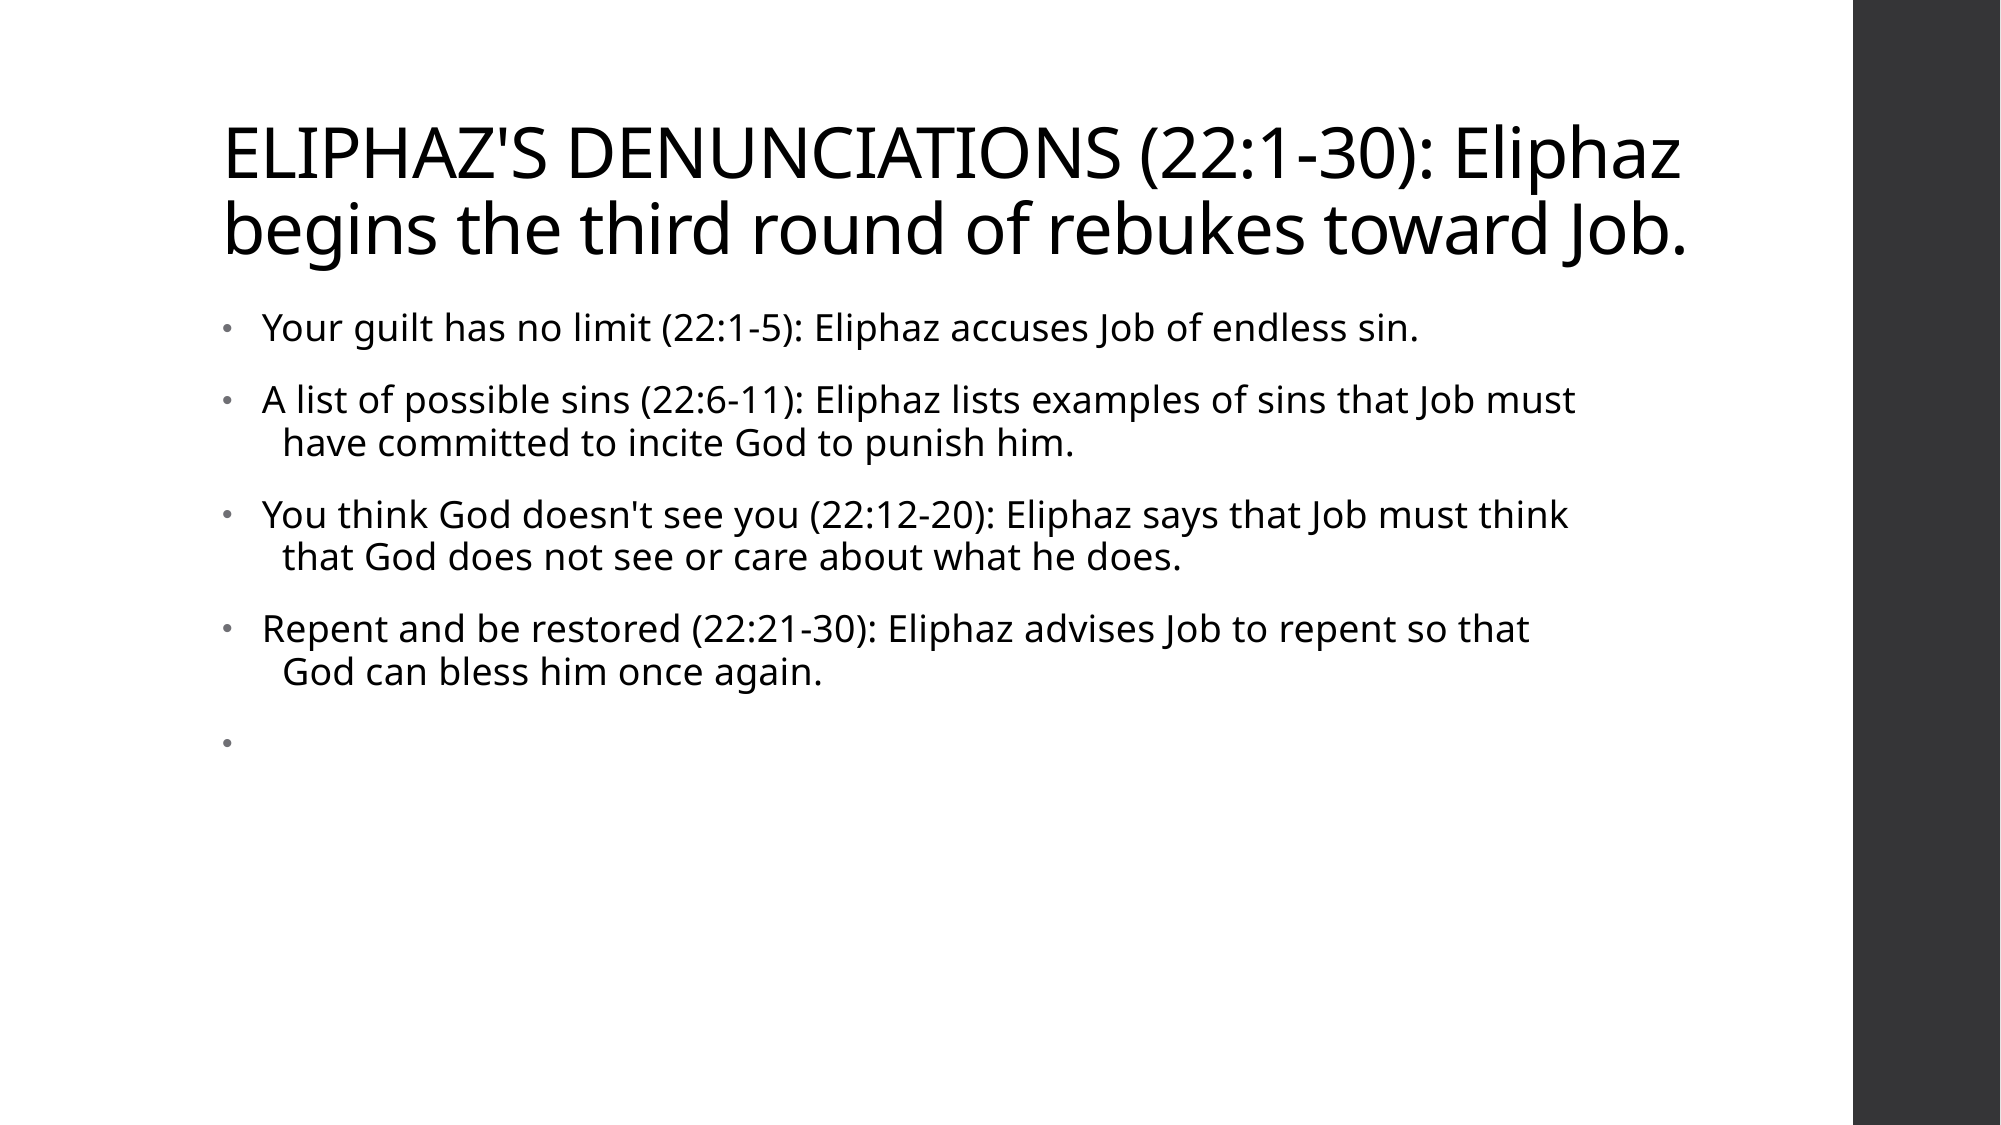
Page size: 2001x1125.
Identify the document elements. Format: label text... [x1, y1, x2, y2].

list Your guilt has no limit (22:1-5): Eliphaz accuses Job of endless sin. A list of possible sins (22:6-11): Eliphaz lists examples of sins that Job must have committed to incite God to punish him. You think God doesn't see you (22:12-20): Eliphaz says that Job must think that God does not see or care about what he does. Repent and be restored (22:21-30): Eliphaz advises Job to repent so that God can bless him once again. [206, 299, 1617, 1014]
title ELIPHAZ'S DENUNCIATIONS (22:1-30): Eliphaz begins the third round of rebukes toward Job. [206, 60, 1797, 278]
